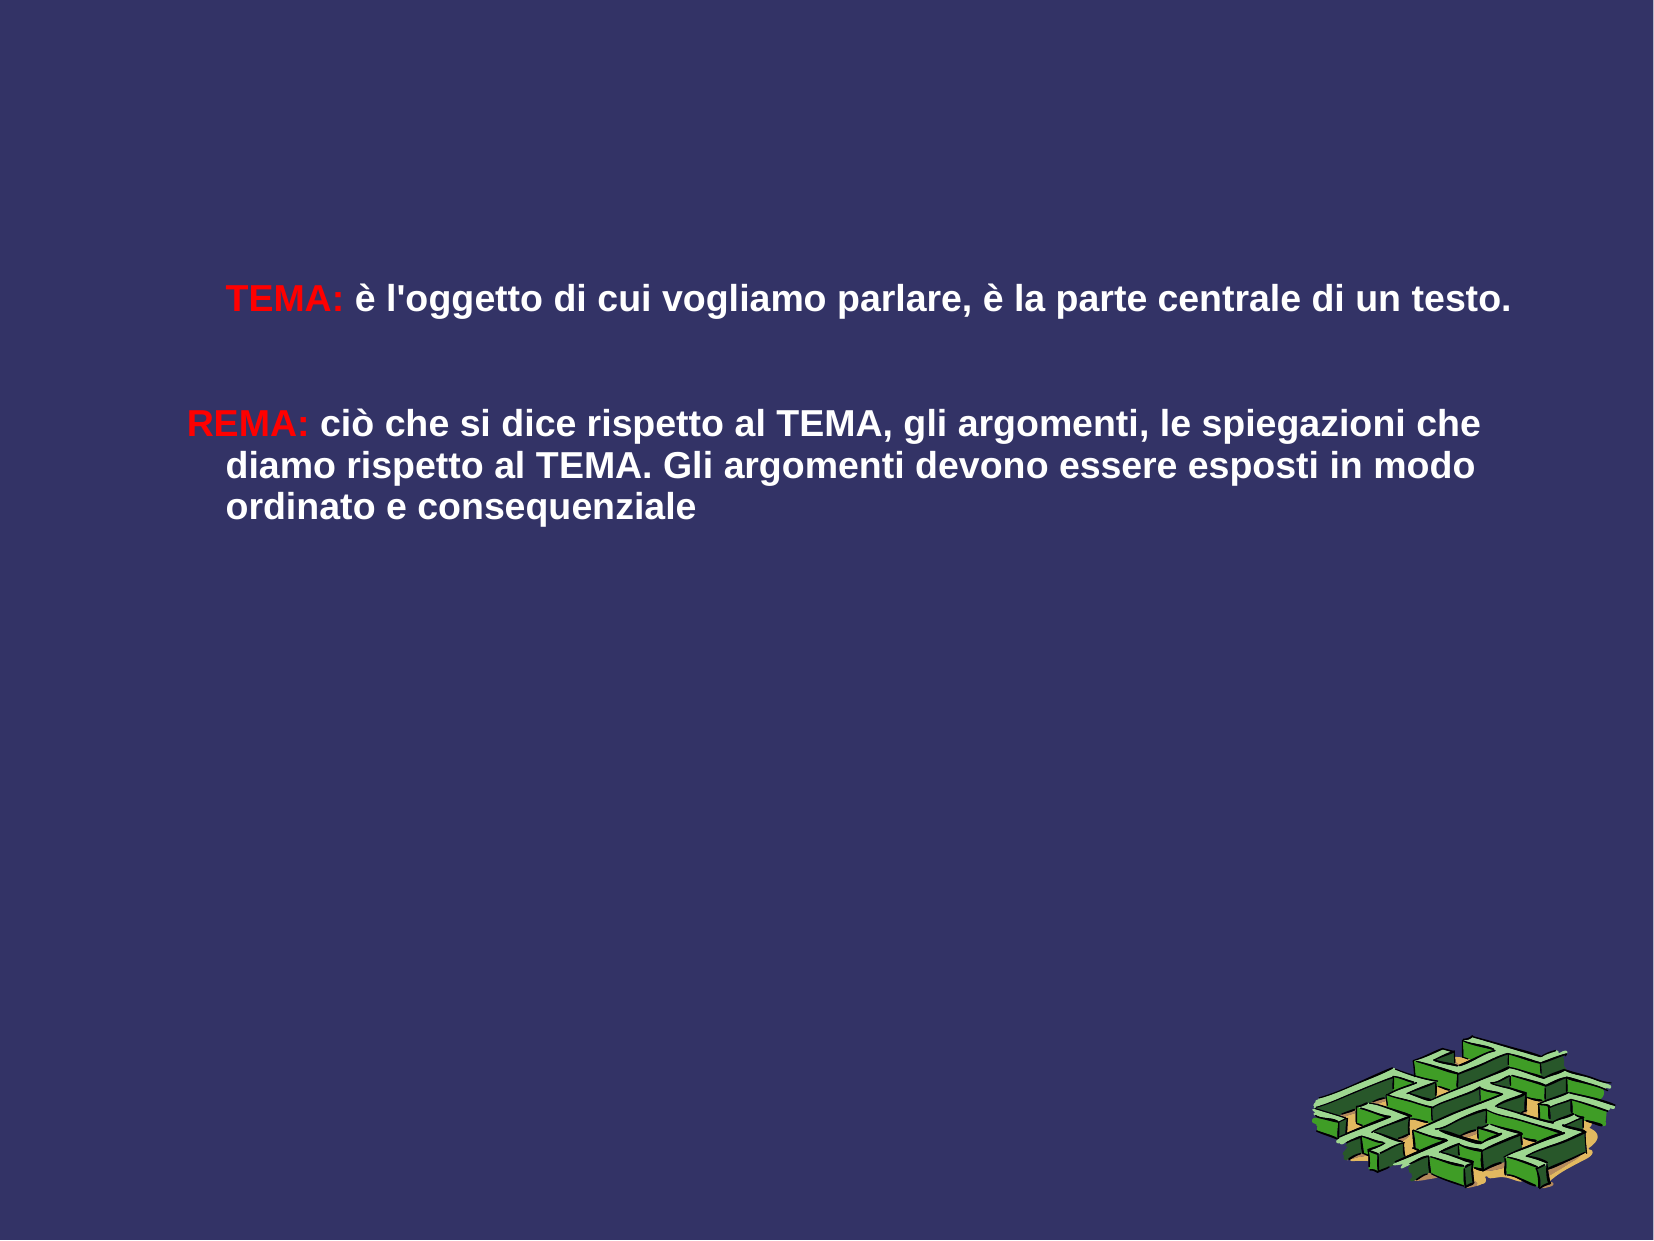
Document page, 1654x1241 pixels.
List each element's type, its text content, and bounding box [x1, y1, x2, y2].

text_box TEMA: è l'oggetto di cui vogliamo parlare, è la parte centrale di un testo. REMA: ciò che si dice rispetto al TEMA, gli argomenti, le spiegazioni che diamo rispetto al TEMA. Gli argomenti devono essere esposti in modo ordinato e consequenziale [143, 277, 1534, 1059]
